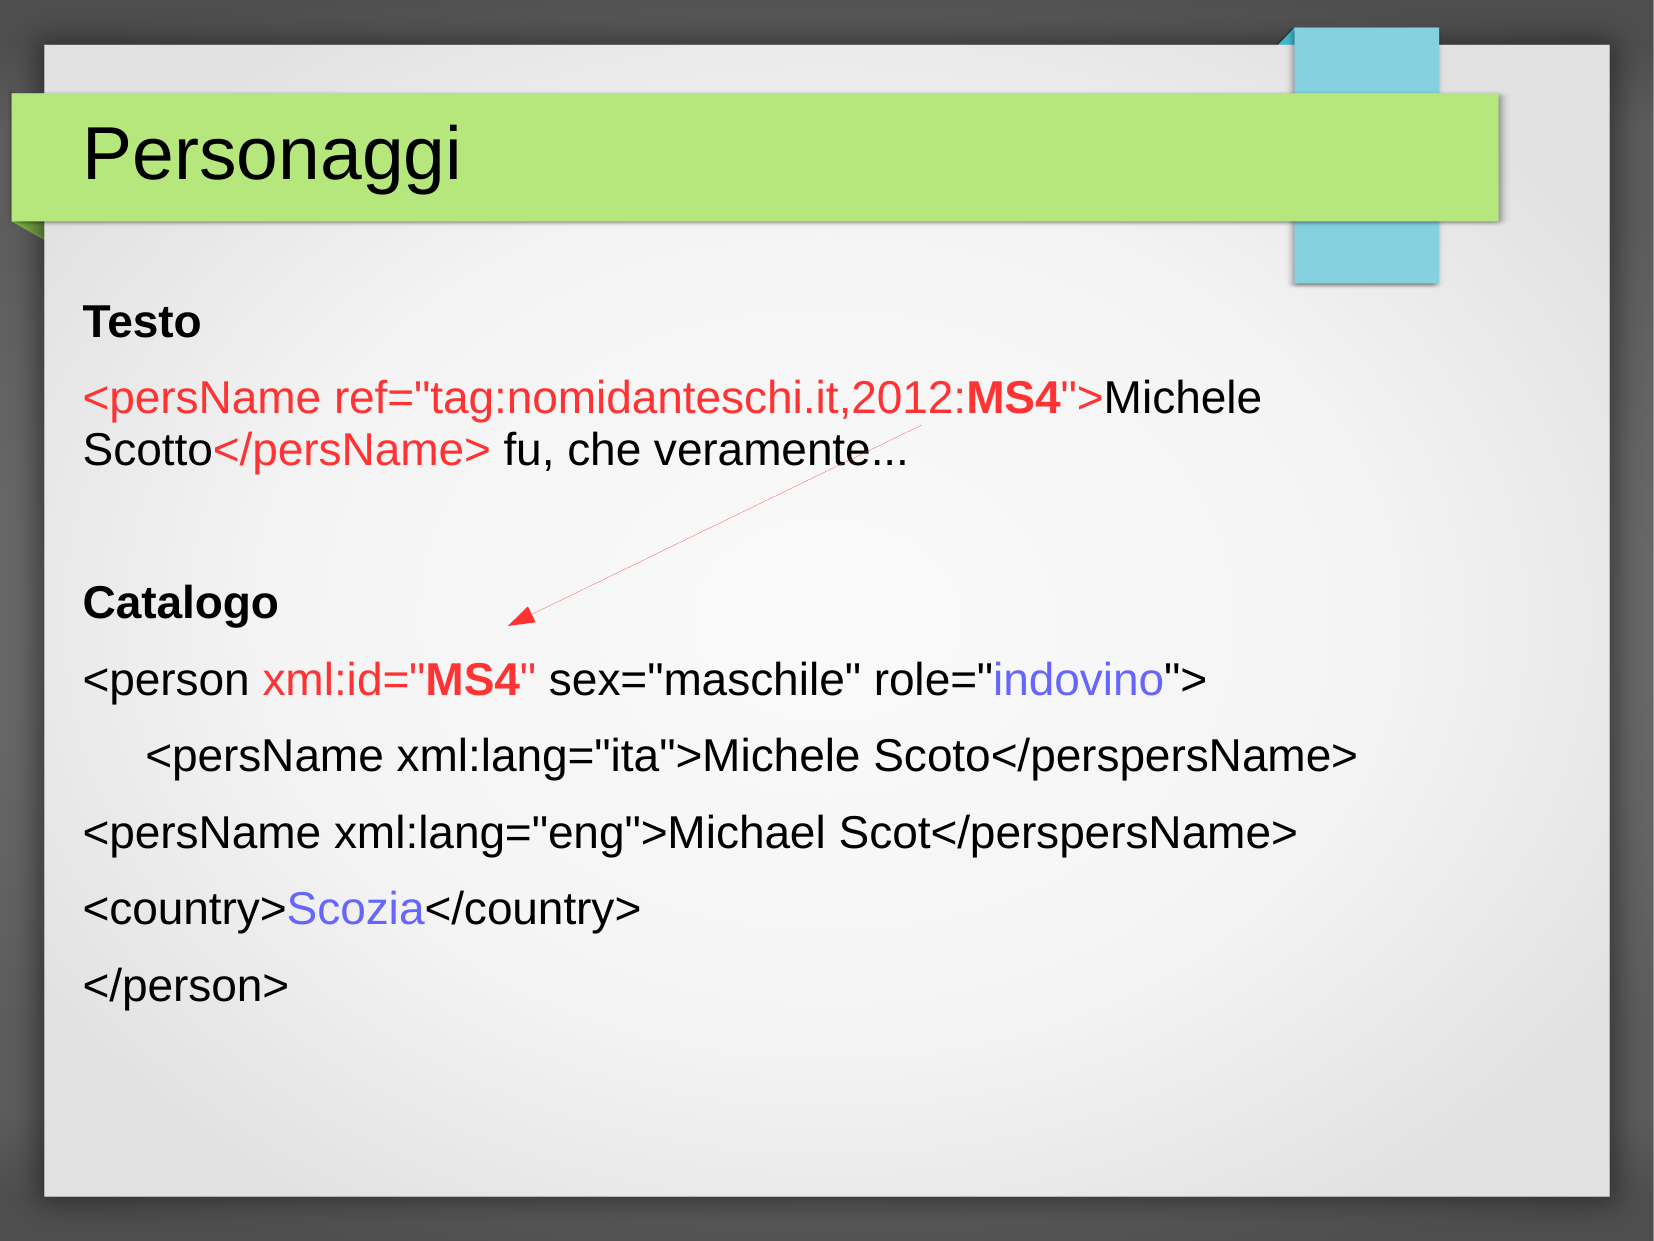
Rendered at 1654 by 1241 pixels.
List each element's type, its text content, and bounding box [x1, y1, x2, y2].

list Testo <persName ref="tag:nomidanteschi.it,2012:MS4">Michele Scotto</persName> fu, che veramente... Catalogo <person xml:id="MS4" sex="maschile" role="indovino"> <persName xml:lang="ita">Michele Scoto</perspersName> <persName xml:lang="eng">Michael Scot</perspersName> <country>Scozia</country> </person> [82, 295, 1571, 1015]
picture [0, 0, 1654, 1241]
title Personaggi [82, 94, 1264, 213]
